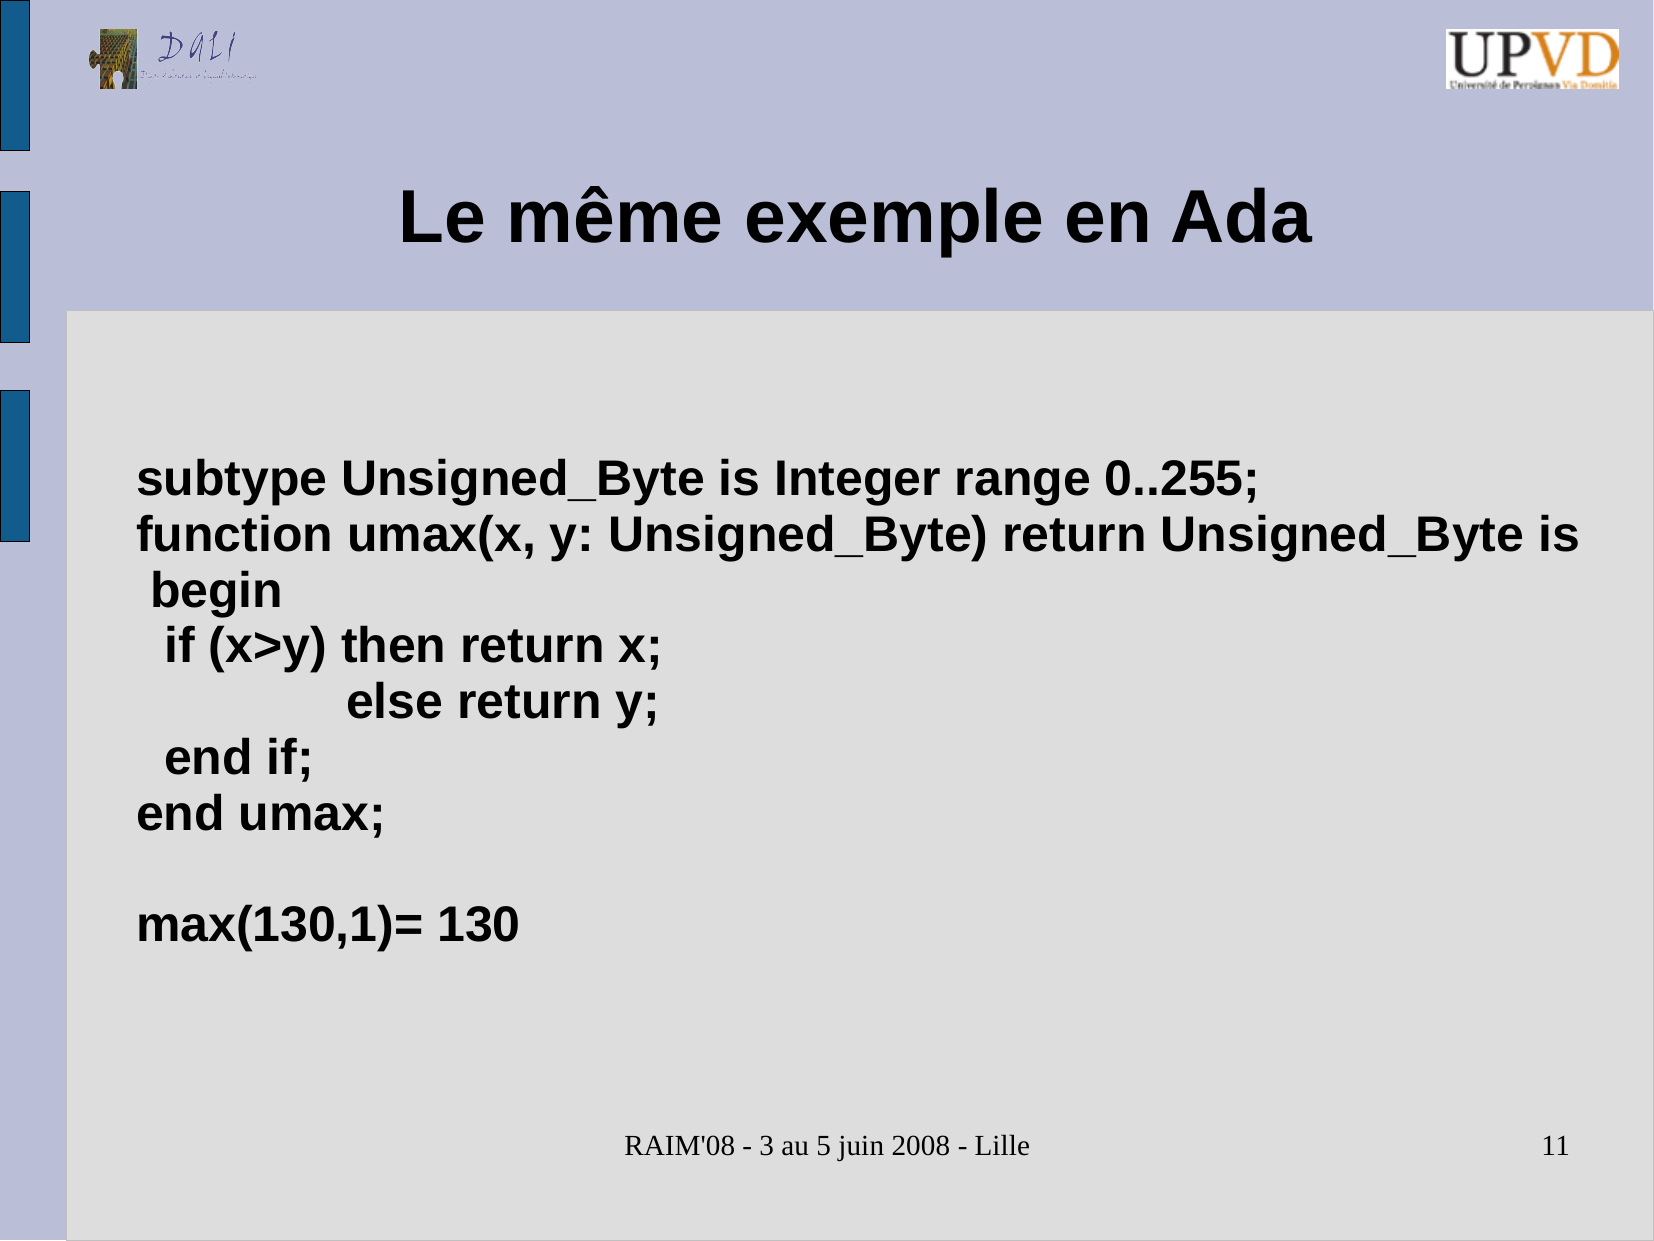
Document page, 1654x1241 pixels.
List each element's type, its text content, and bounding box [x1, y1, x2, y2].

picture [1446, 29, 1619, 89]
text_box Le même exemple en Ada [383, 167, 1328, 266]
picture [88, 29, 261, 89]
text_box subtype Unsigned_Byte is Integer range 0..255; function umax(x, y: Unsigned_Byte) return Unsigned_Byte is begin if (x>y) then return x; else return y; end if; end umax; max(130,1)= 130 [121, 442, 1595, 971]
